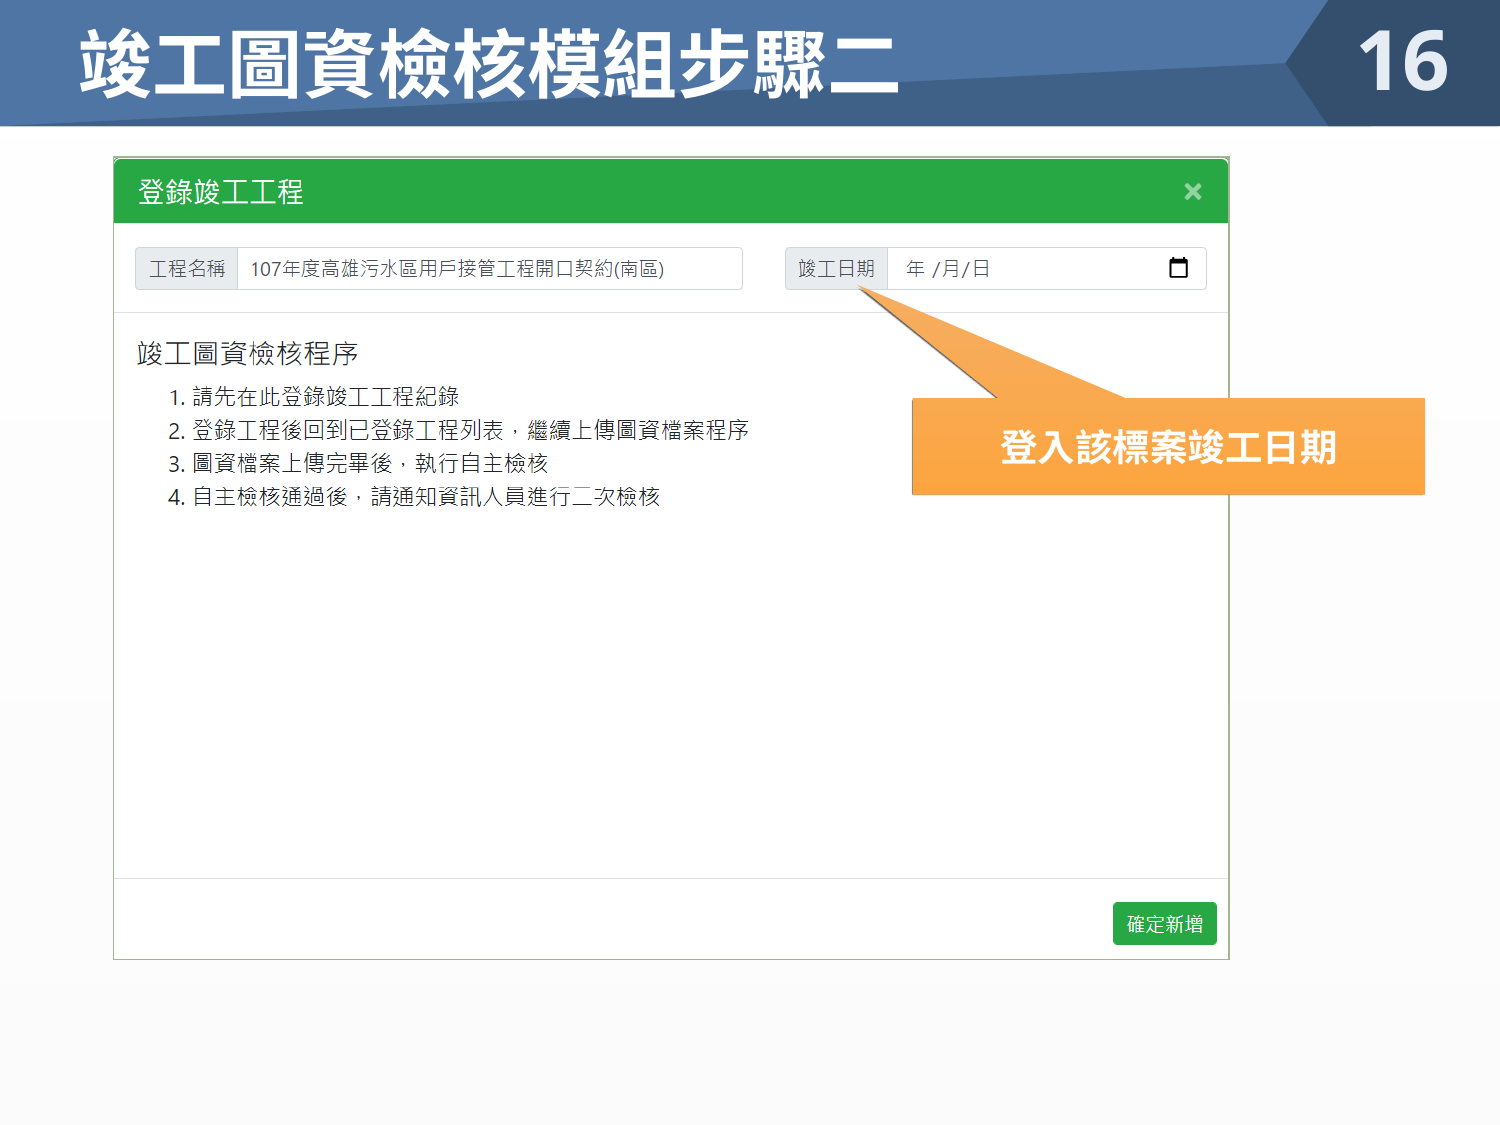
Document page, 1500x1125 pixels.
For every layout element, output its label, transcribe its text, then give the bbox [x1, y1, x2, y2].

text_box 竣工圖資檢核模組步驟二 [62, 9, 1282, 116]
text_box 登入該標案竣工日期 [856, 284, 1426, 495]
text_box 16 [1340, 0, 1500, 116]
picture [114, 157, 1229, 959]
